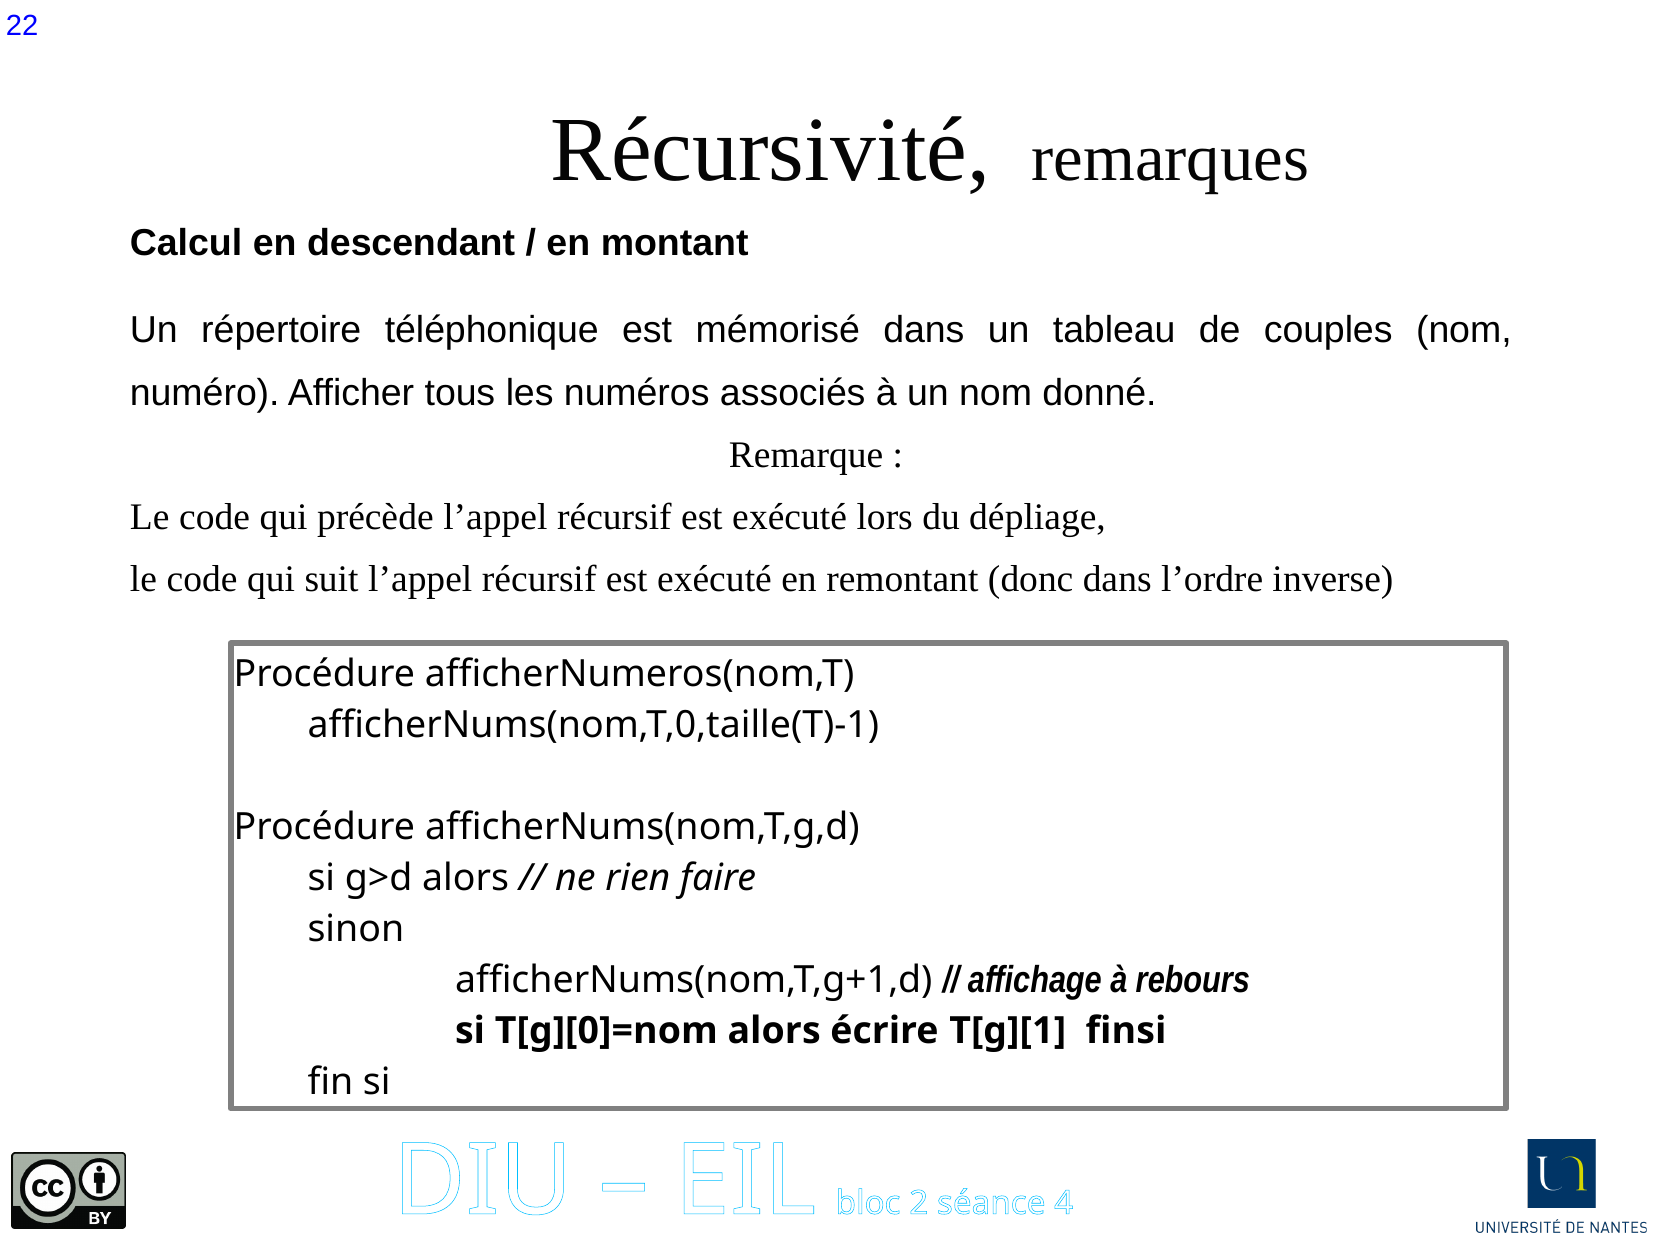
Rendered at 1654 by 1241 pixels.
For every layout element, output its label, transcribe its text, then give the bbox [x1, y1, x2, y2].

picture [1054, 1189, 1073, 1215]
title Récursivité, remarques [265, 47, 1595, 252]
picture [683, 1142, 725, 1215]
picture [11, 1152, 126, 1229]
picture [972, 1195, 988, 1215]
picture [508, 1142, 564, 1216]
picture [938, 1195, 952, 1215]
text_box Procédure afficherNumeros(nom,T) afficherNums(nom,T,0,taille(T)-1) Procédure afficherNums(nom,T,g,d) si g>d alors // ne rien faire sinon afficherNums(nom,T,g+1,d) // affichage à rebours si T[g][0]=nom alors écrire T[g][1] finsi fin si [230, 643, 1507, 1075]
picture [858, 1188, 863, 1215]
picture [733, 1142, 761, 1215]
picture [1028, 1195, 1045, 1215]
picture [469, 1142, 496, 1215]
picture [992, 1195, 1009, 1215]
picture [954, 1188, 971, 1215]
picture [838, 1188, 855, 1215]
picture [773, 1142, 815, 1215]
picture [1012, 1195, 1026, 1215]
picture [866, 1195, 884, 1215]
picture [602, 1182, 645, 1192]
subtitle Calcul en descendant / en montant [129, 200, 1406, 287]
picture [886, 1195, 900, 1215]
text_box Un répertoire téléphonique est mémorisé dans un tableau de couples (nom, numéro). Afficher tous les numéros associés à un nom donné. Remarque : Le code qui précède l’appel récursif est exécuté lors du dépliage, le code qui suit l’appel récursif est exécuté en remontant (donc dans l’ordre inverse) [129, 287, 1512, 601]
picture [910, 1189, 927, 1215]
picture [1476, 1139, 1647, 1233]
picture [402, 1142, 460, 1215]
